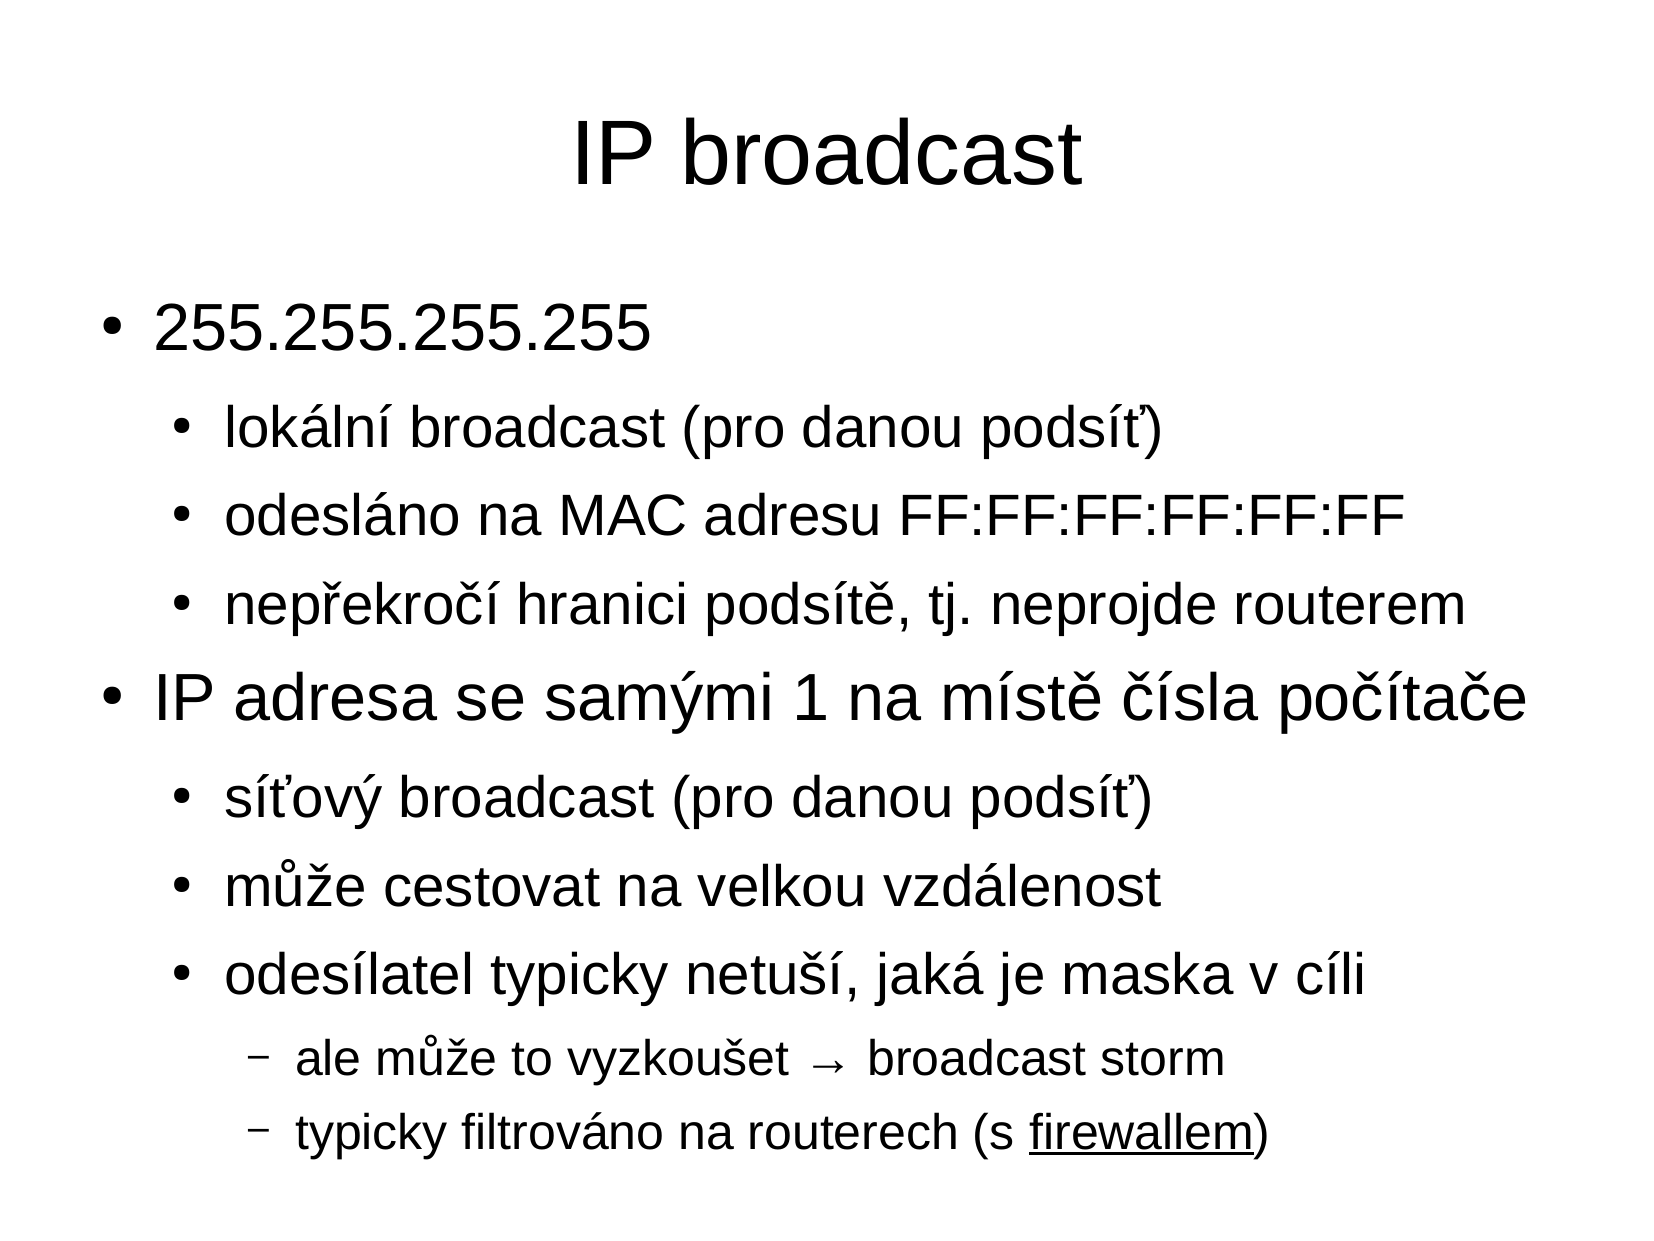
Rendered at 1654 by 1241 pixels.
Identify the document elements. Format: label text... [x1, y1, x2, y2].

title IP broadcast [82, 56, 1571, 250]
list 255.255.255.255 lokální broadcast (pro danou podsíť) odesláno na MAC adresu FF:FF:FF:FF:FF:FF nepřekročí hranici podsítě, tj. neprojde routerem IP adresa se samými 1 na místě čísla počítače síťový broadcast (pro danou podsíť) může cestovat na velkou vzdálenost odesílatel typicky netuší, jaká je maska v cíli ale může to vyzkoušet → broadcast storm typicky filtrováno na routerech (s firewallem) [82, 290, 1571, 1160]
